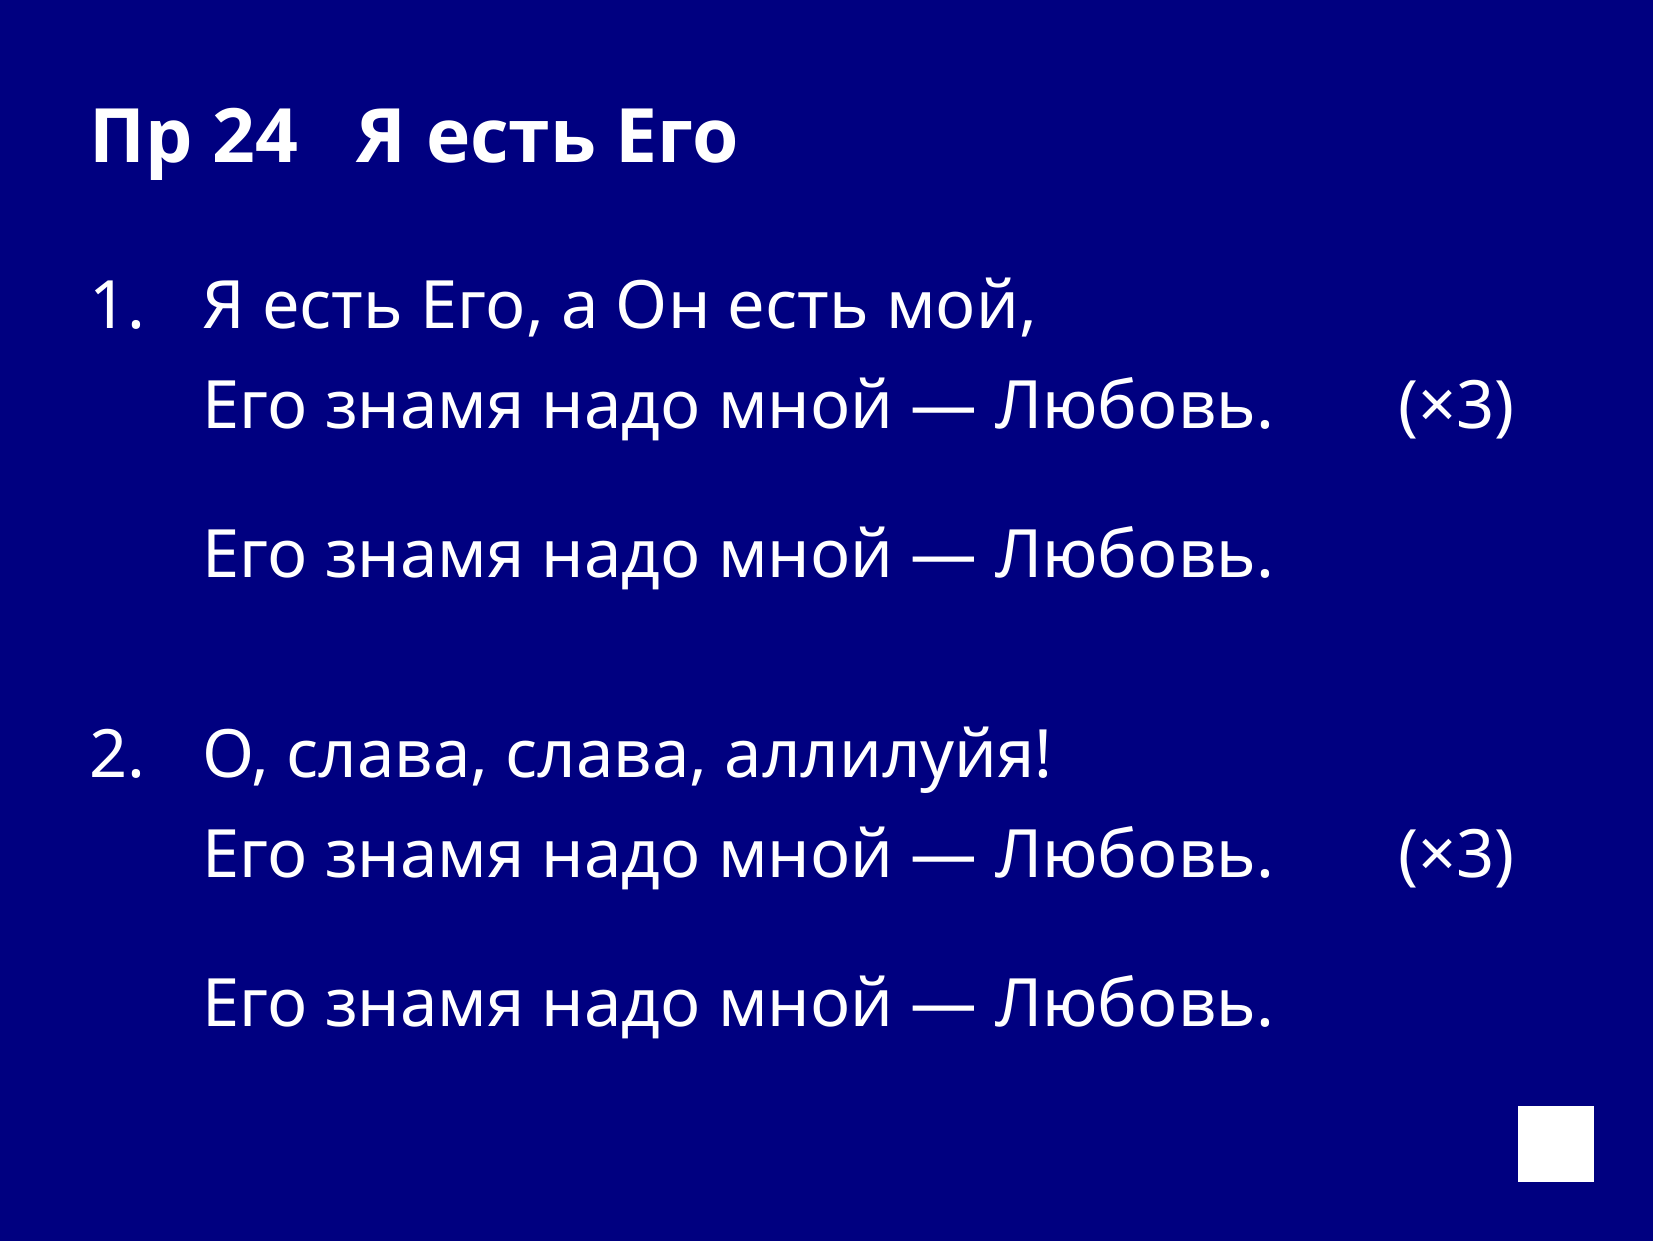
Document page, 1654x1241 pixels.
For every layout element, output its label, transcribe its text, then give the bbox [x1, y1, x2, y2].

text_box Пр 24 Я есть Его [75, 75, 1576, 188]
text_box [1518, 1106, 1594, 1182]
text_box 1. Я есть Его, а Он есть мой, Его знамя надо мной — Любовь. (×3) Его знамя надо мной — Любовь. 2. О, слава, слава, аллилуйя! Его знамя надо мной — Любовь. (×3) Его знамя надо мной — Любовь. [75, 188, 1576, 1163]
